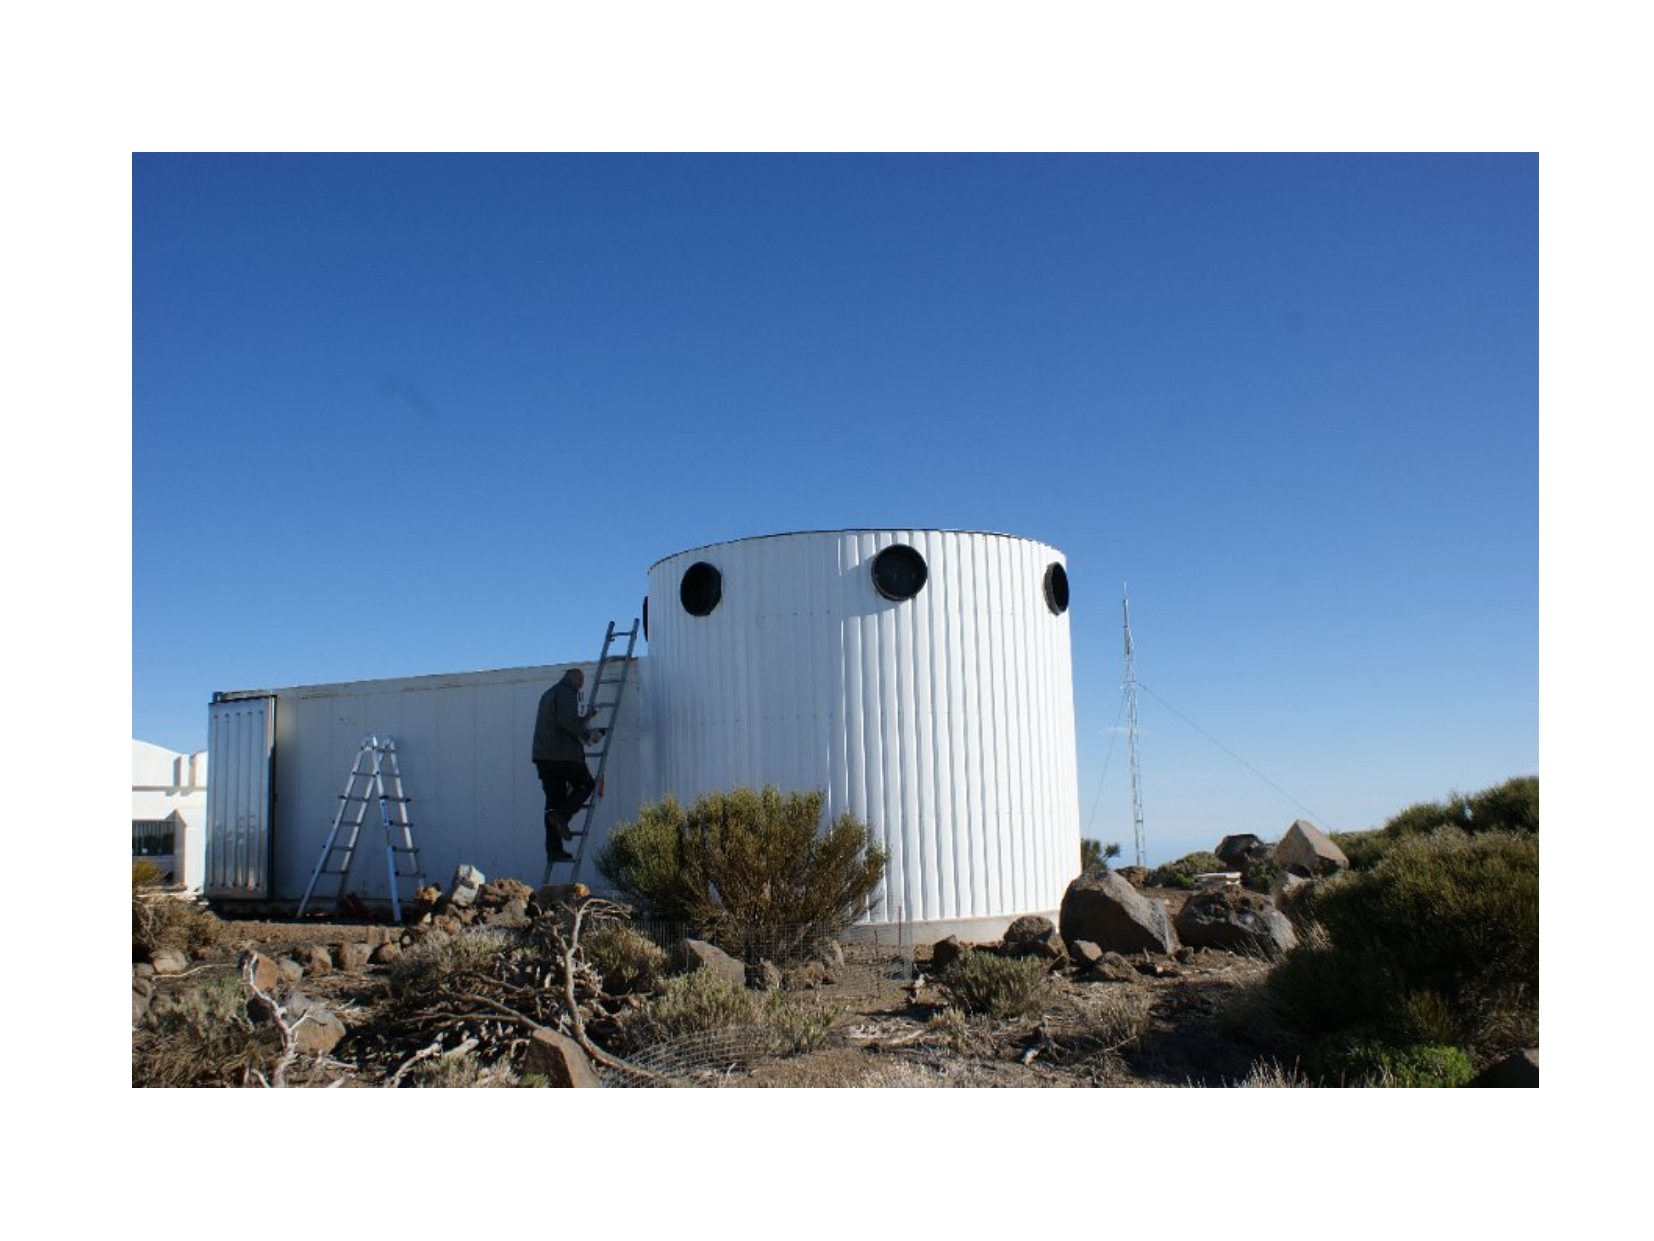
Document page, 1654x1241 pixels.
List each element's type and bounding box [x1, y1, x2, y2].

picture [132, 152, 1539, 1088]
